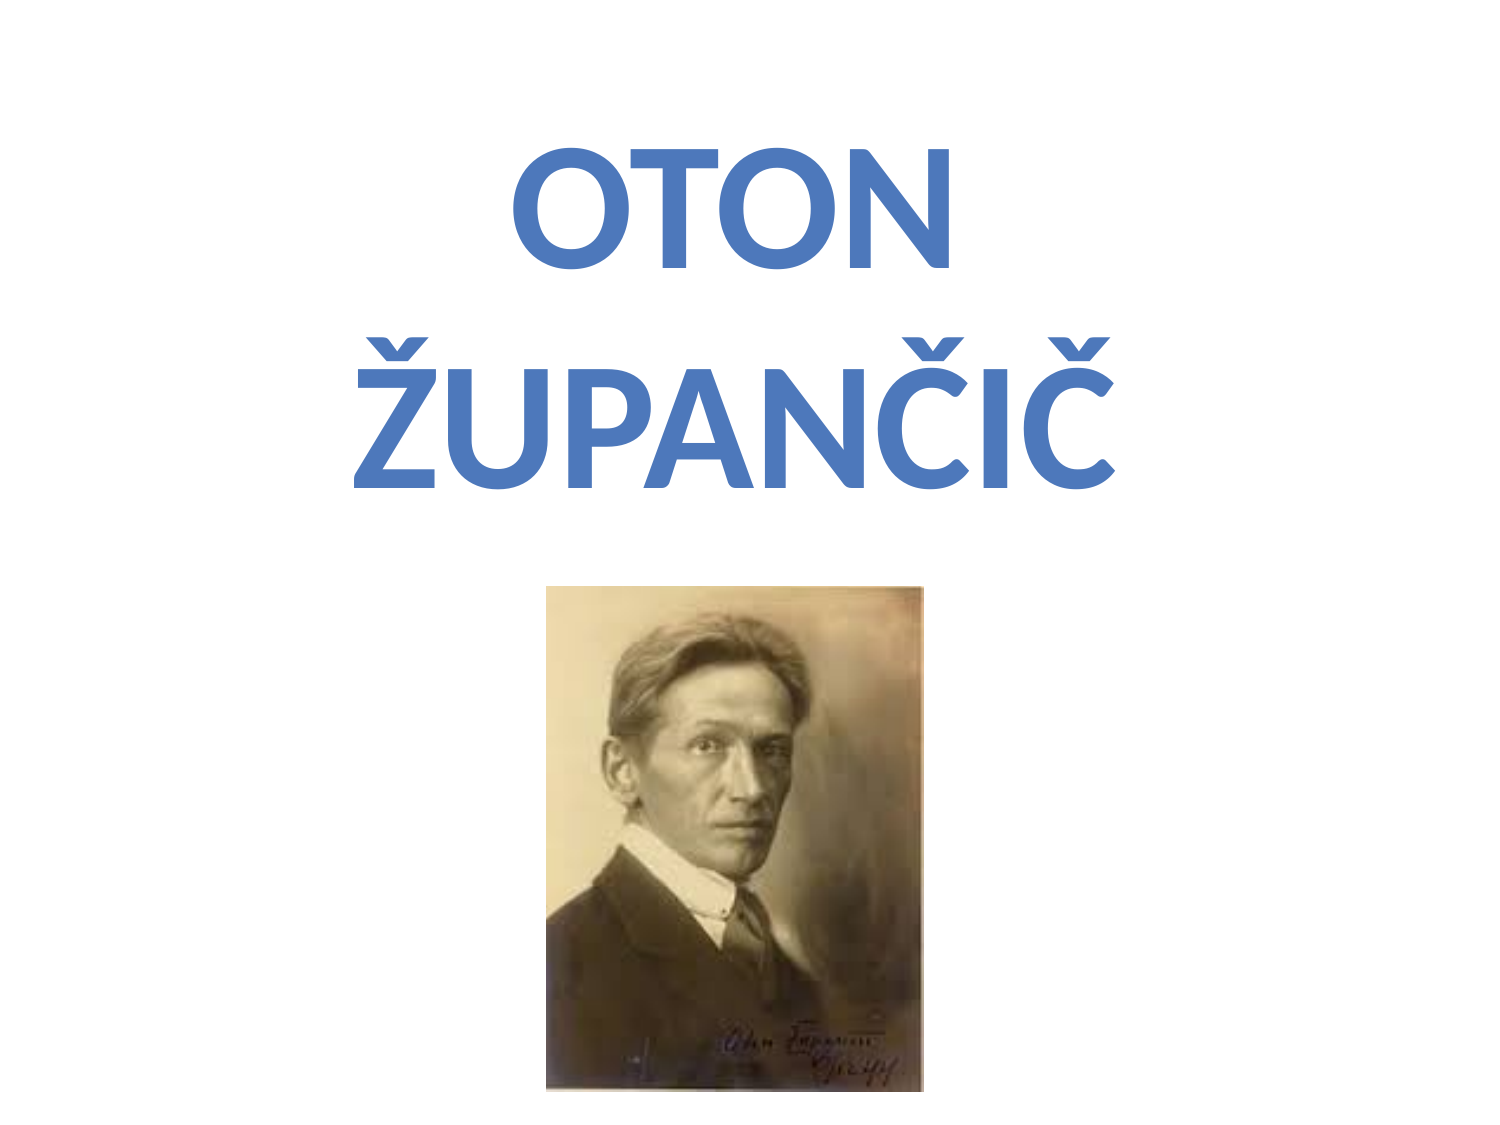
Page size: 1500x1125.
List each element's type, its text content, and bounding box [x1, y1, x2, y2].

picture [546, 586, 924, 1092]
text_box OTON ŽUPANČIČ [266, 78, 1203, 533]
